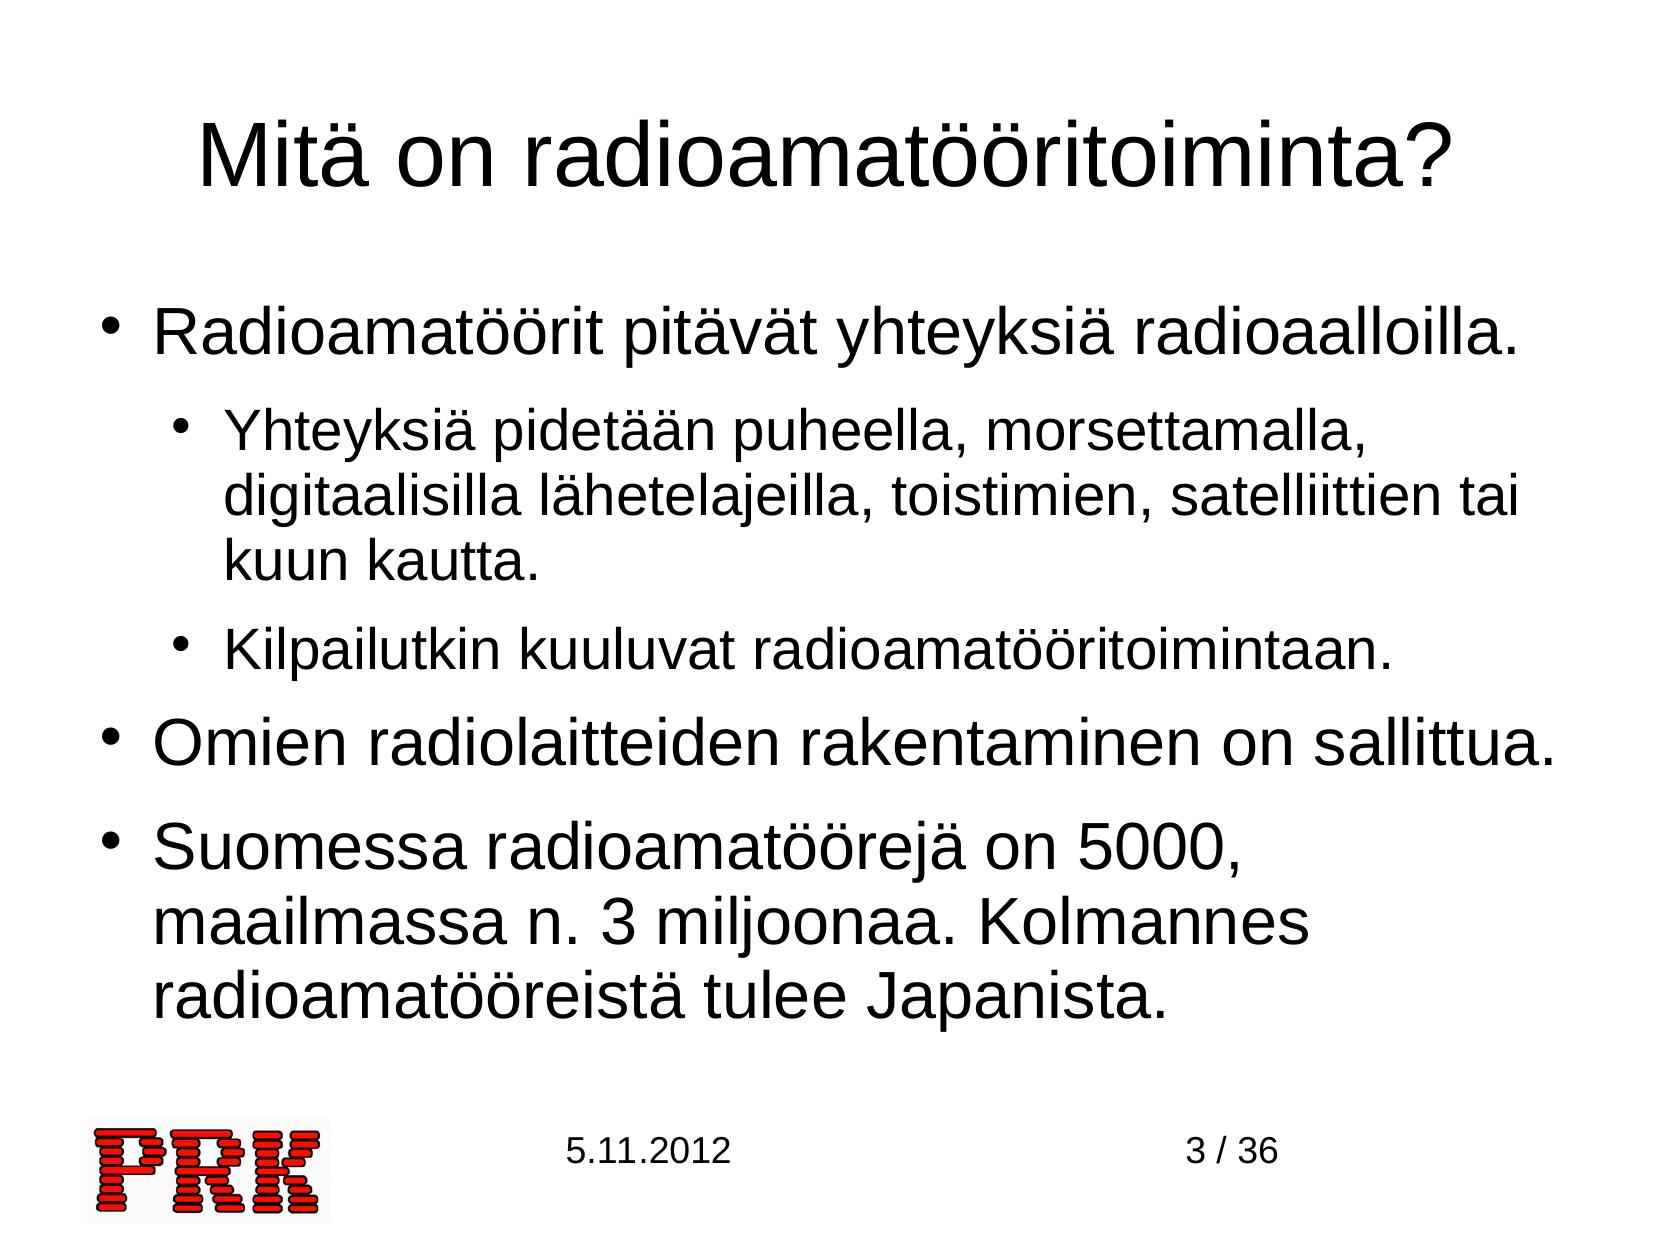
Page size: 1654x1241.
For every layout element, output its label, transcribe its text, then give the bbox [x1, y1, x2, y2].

list Radioamatöörit pitävät yhteyksiä radioaalloilla. Yhteyksiä pidetään puheella, morsettamalla, digitaalisilla lähetelajeilla, toistimien, satelliittien tai kuun kautta. Kilpailutkin kuuluvat radioamatööritoimintaan. Omien radiolaitteiden rakentaminen on sallittua. Suomessa radioamatöörejä on 5000, maailmassa n. 3 miljoonaa. Kolmannes radioamatööreistä tulee Japanista. [82, 290, 1571, 1109]
title Mitä on radioamatööritoiminta? [82, 49, 1571, 257]
picture [87, 1117, 330, 1224]
